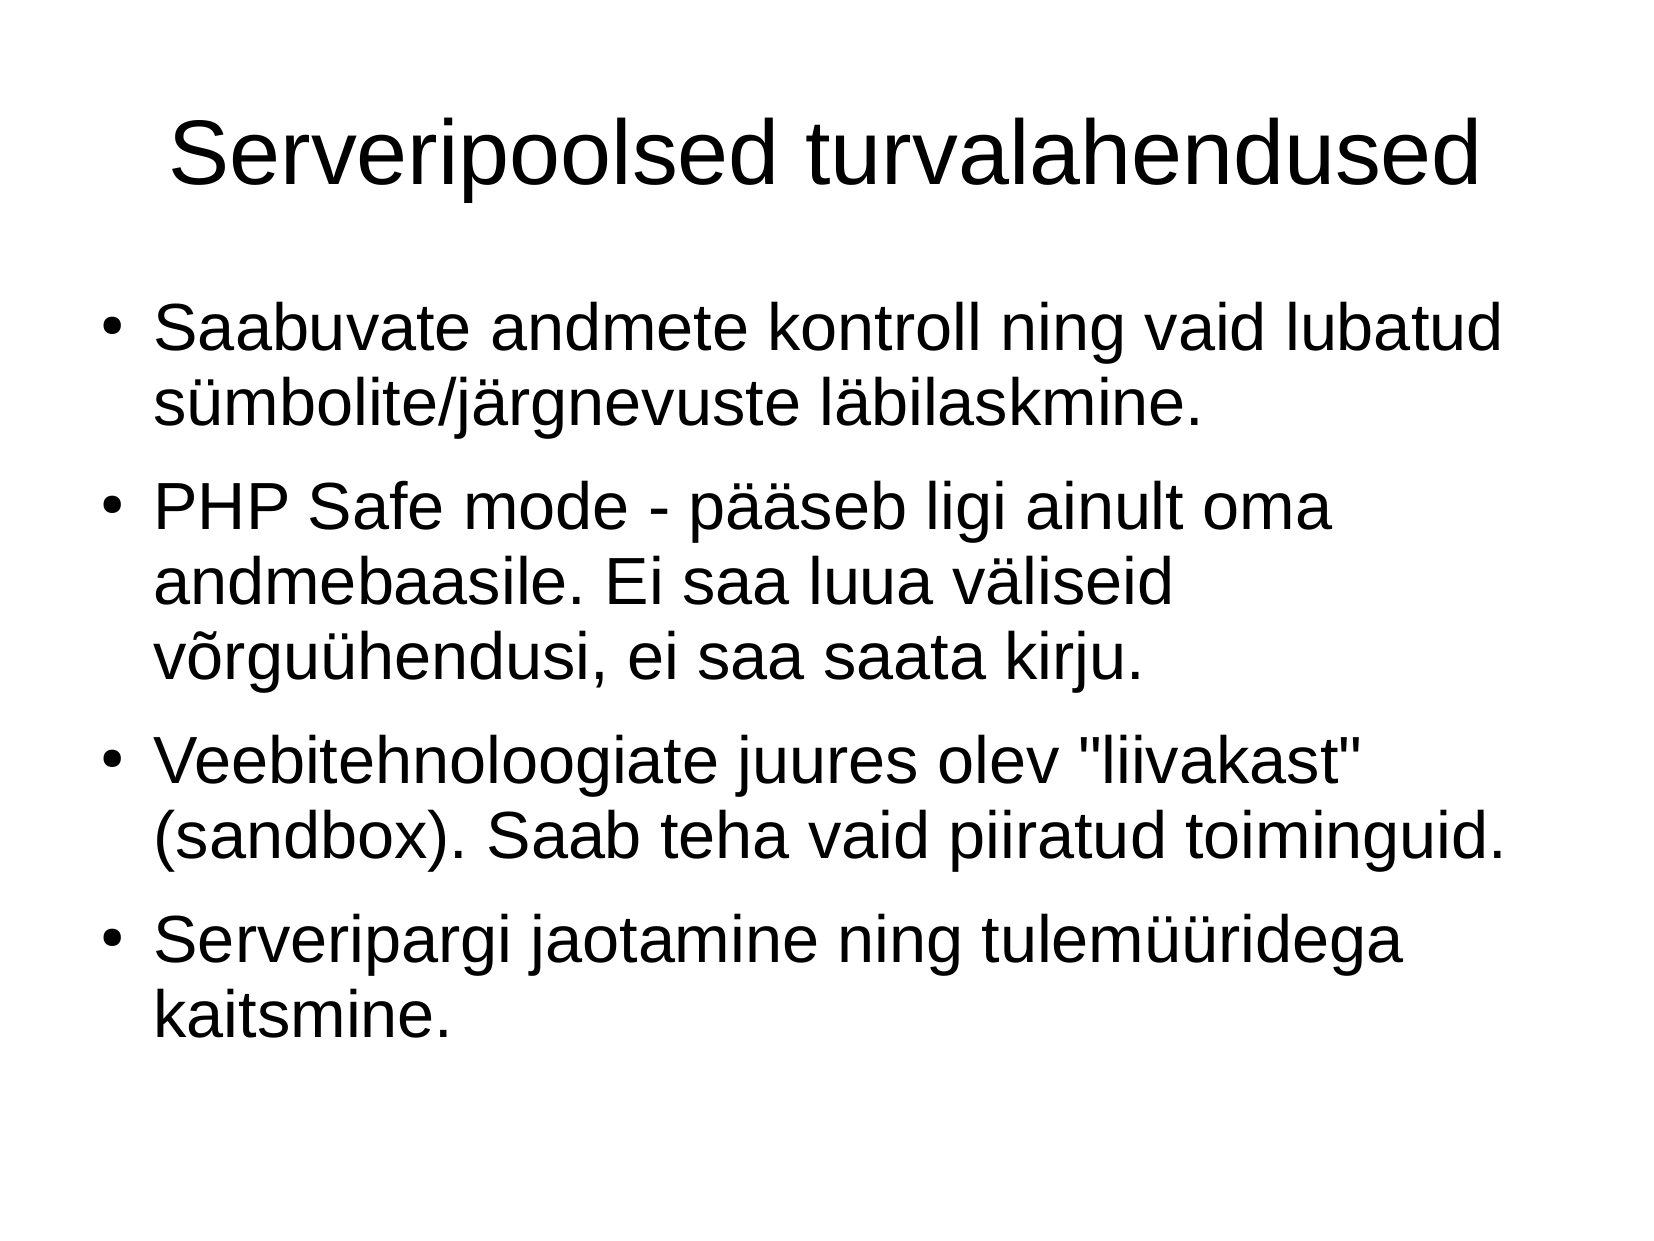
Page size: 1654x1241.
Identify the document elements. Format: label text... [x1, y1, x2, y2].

list Saabuvate andmete kontroll ning vaid lubatud sümbolite/järgnevuste läbilaskmine. PHP Safe mode - pääseb ligi ainult oma andmebaasile. Ei saa luua väliseid võrguühendusi, ei saa saata kirju. Veebitehnoloogiate juures olev "liivakast" (sandbox). Saab teha vaid piiratud toiminguid. Serveripargi jaotamine ning tulemüüridega kaitsmine. [82, 290, 1571, 1094]
title Serveripoolsed turvalahendused [82, 56, 1571, 250]
